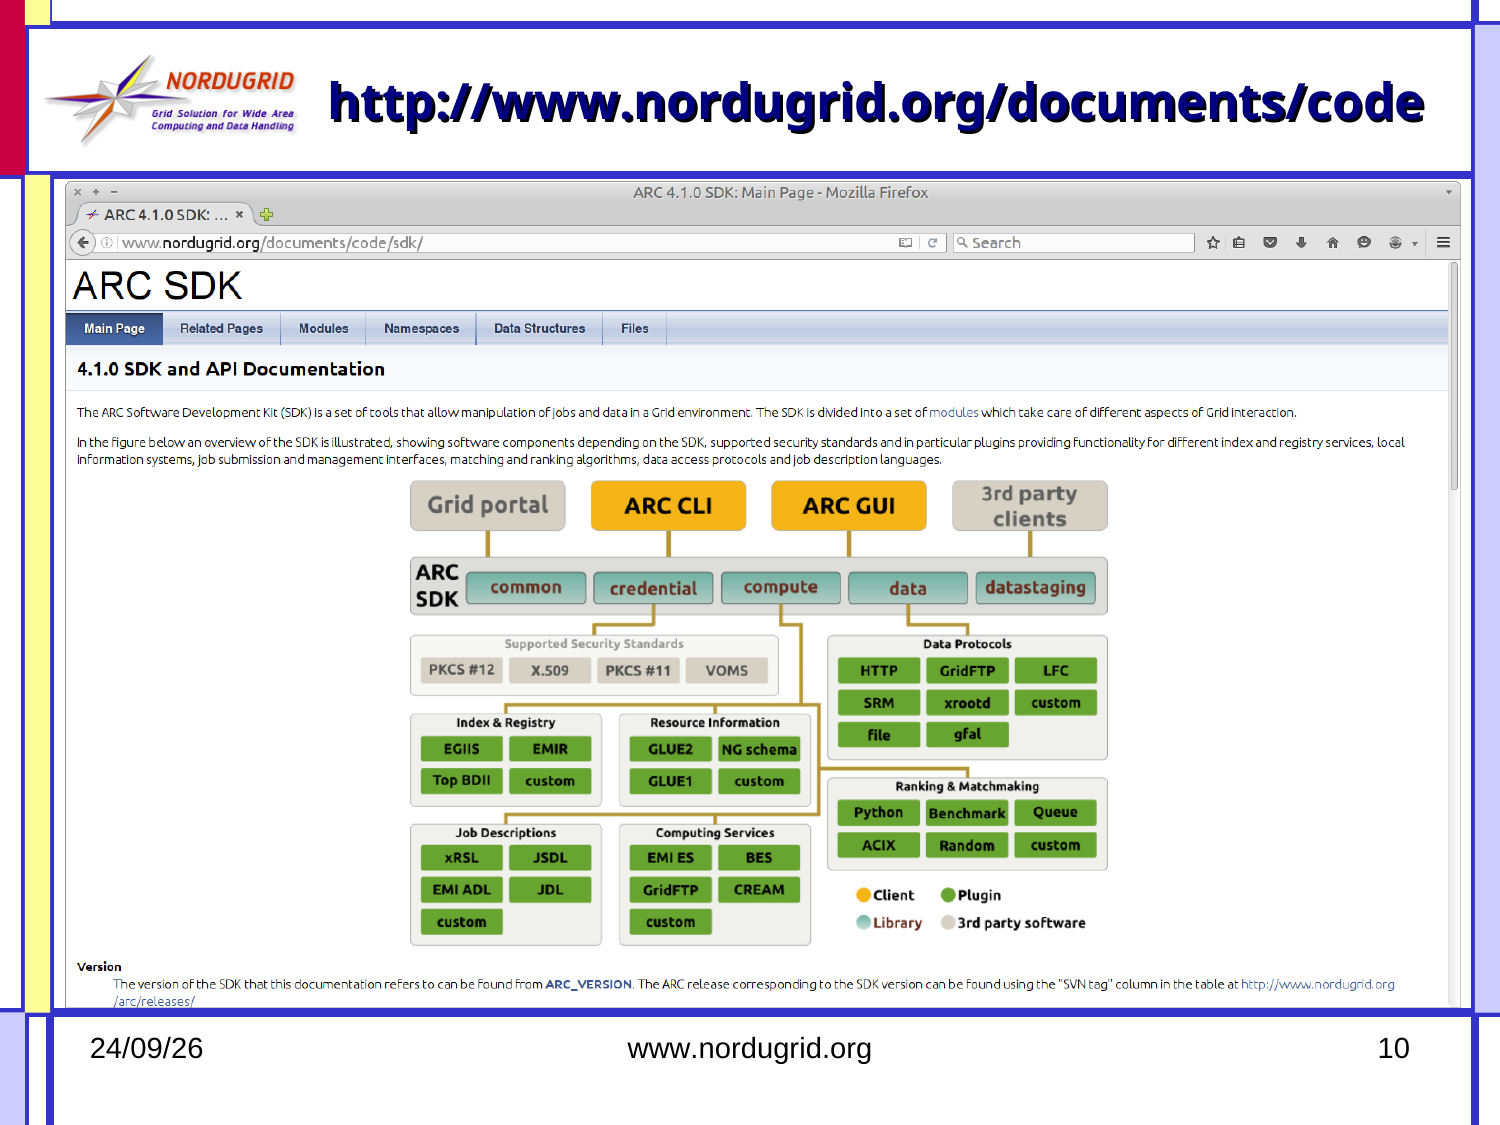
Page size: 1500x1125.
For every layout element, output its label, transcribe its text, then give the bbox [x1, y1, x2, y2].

picture [65, 181, 1461, 1008]
title http://www.nordugrid.org/documents/code [324, 17, 1428, 181]
picture [40, 49, 301, 148]
